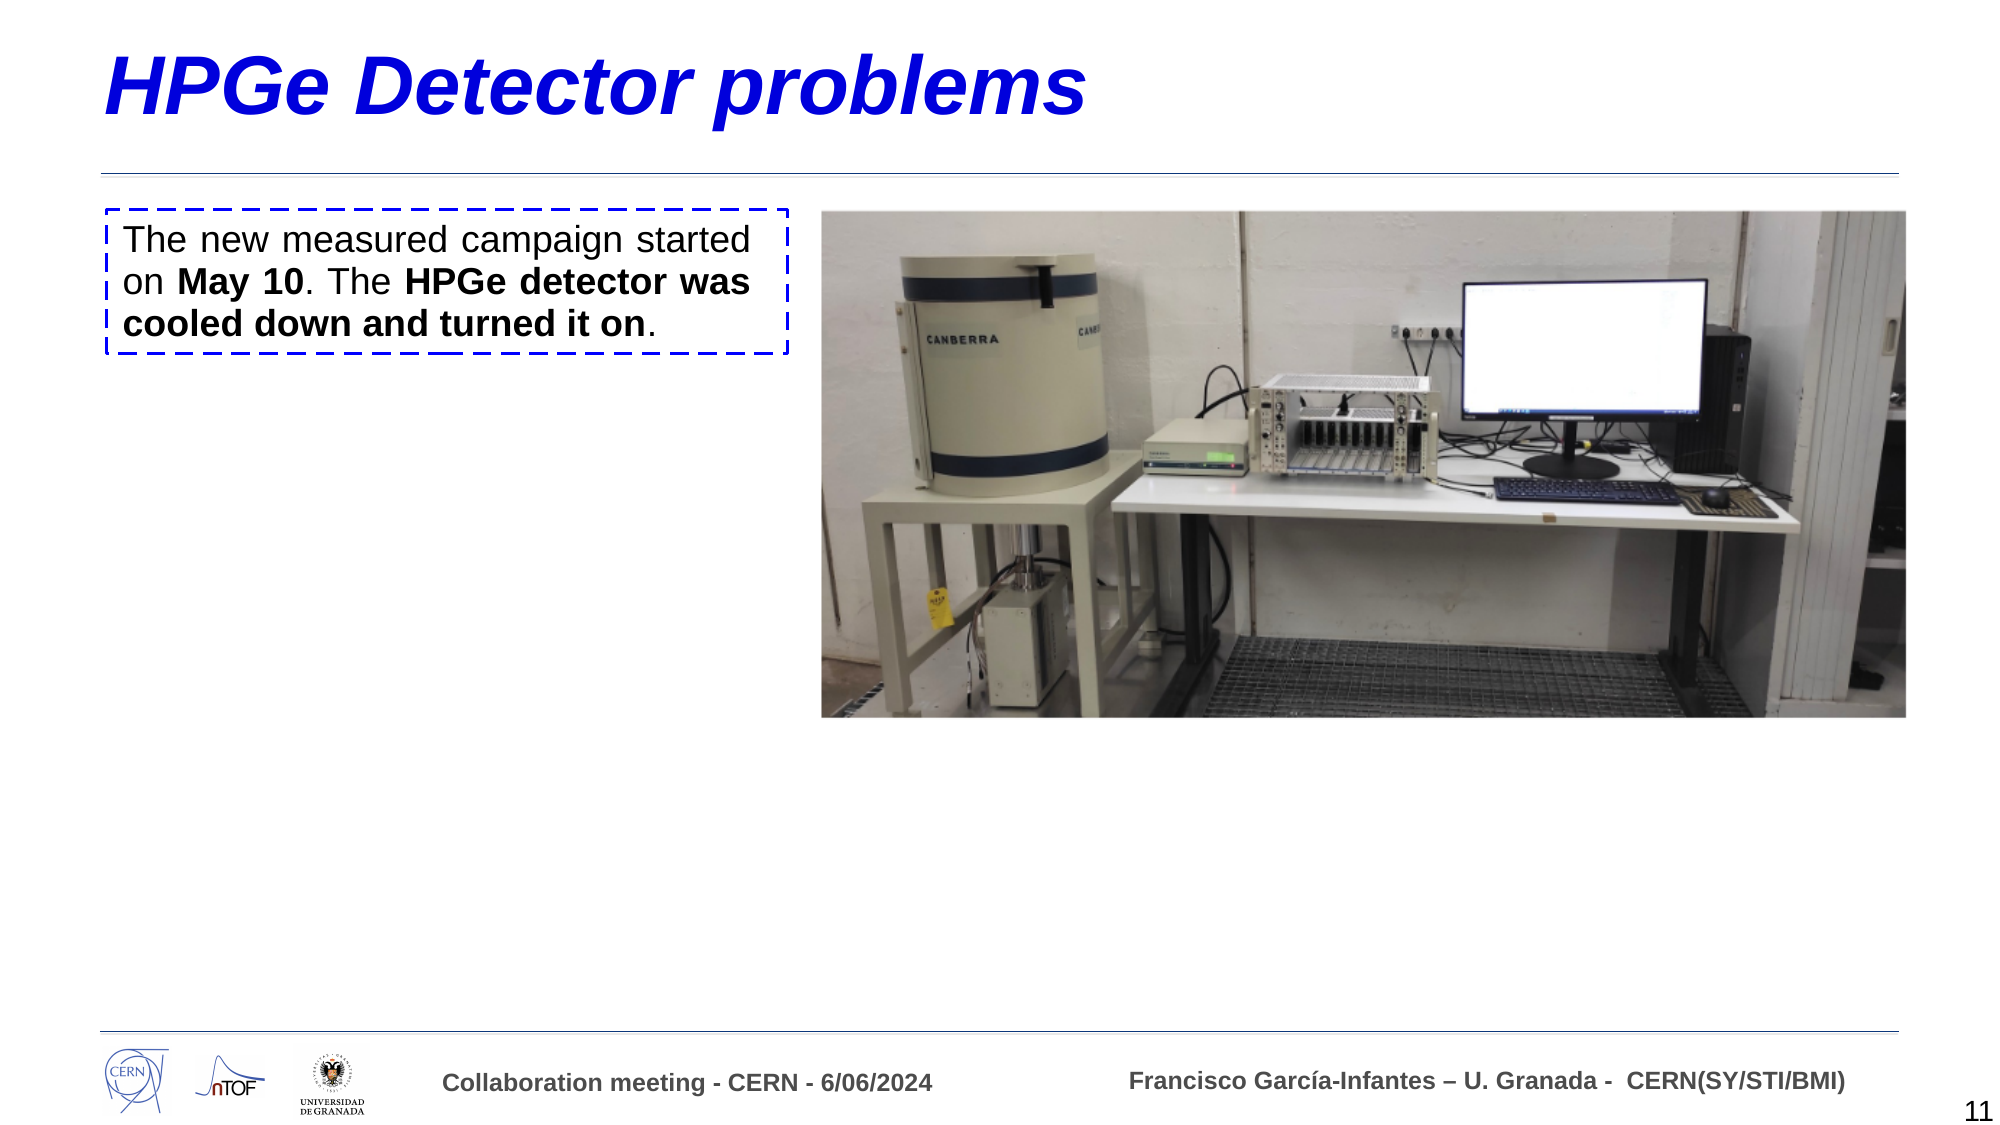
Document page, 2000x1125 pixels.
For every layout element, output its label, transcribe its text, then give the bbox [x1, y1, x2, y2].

text_box The new measured campaign started on May 10. The HPGe detector was cooled down and turned it on. [106, 209, 788, 354]
picture [787, 187, 1925, 731]
text_box HPGe Detector problems [90, 31, 1105, 140]
picture [102, 1046, 172, 1116]
text_box Francisco García-Infantes – U. Granada - CERN(SY/STI/BMI) [1100, 1040, 1876, 1122]
text_box 11 [1948, 1079, 2000, 1125]
picture [195, 1055, 265, 1098]
text_box Collaboration meeting - CERN - 6/06/2024 [400, 1040, 976, 1125]
picture [293, 1043, 370, 1120]
